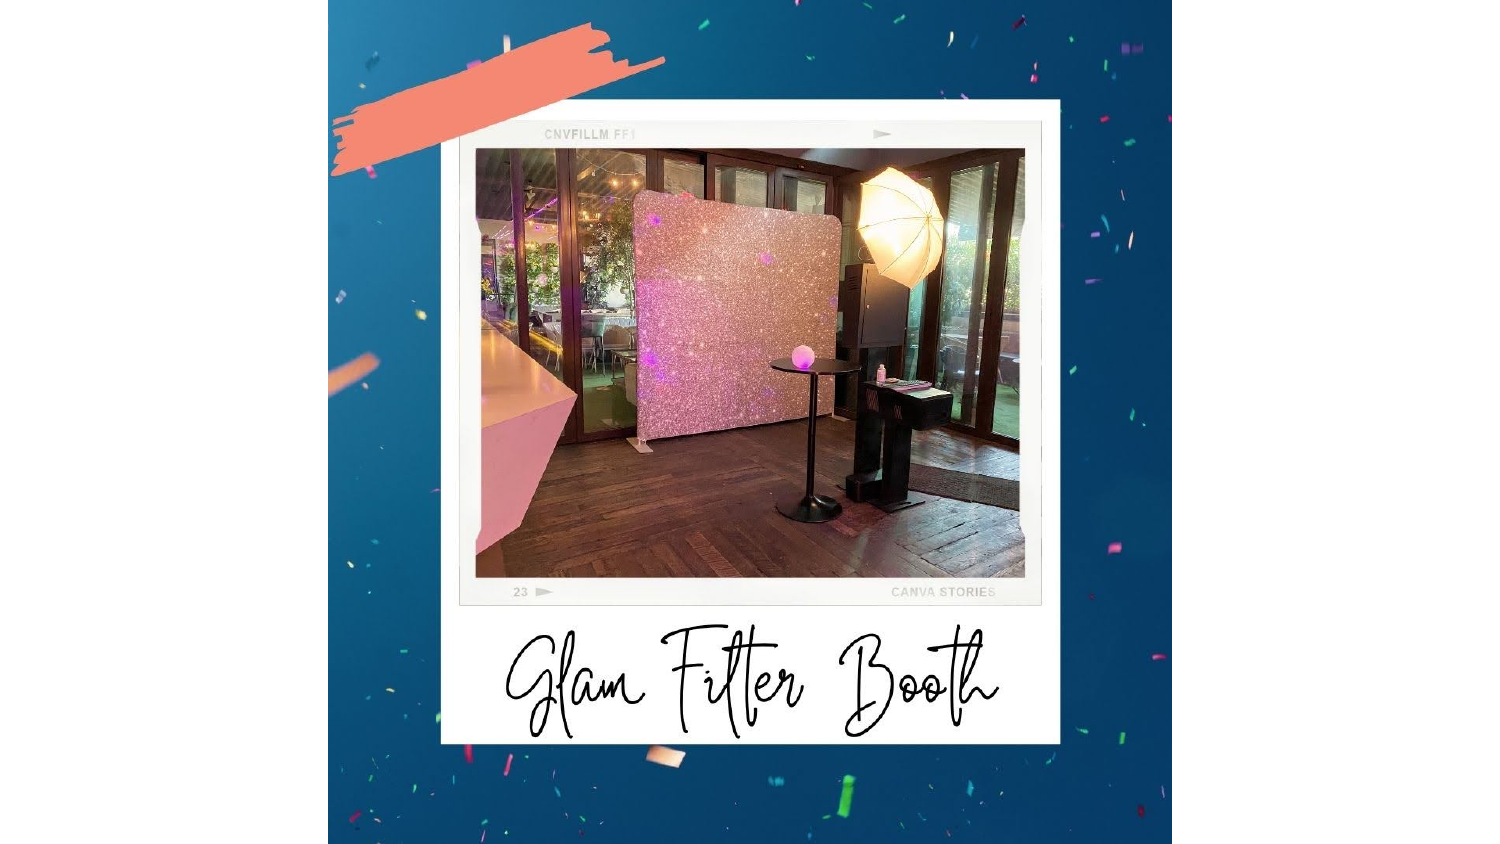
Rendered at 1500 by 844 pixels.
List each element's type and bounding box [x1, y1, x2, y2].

picture [328, 0, 1172, 844]
